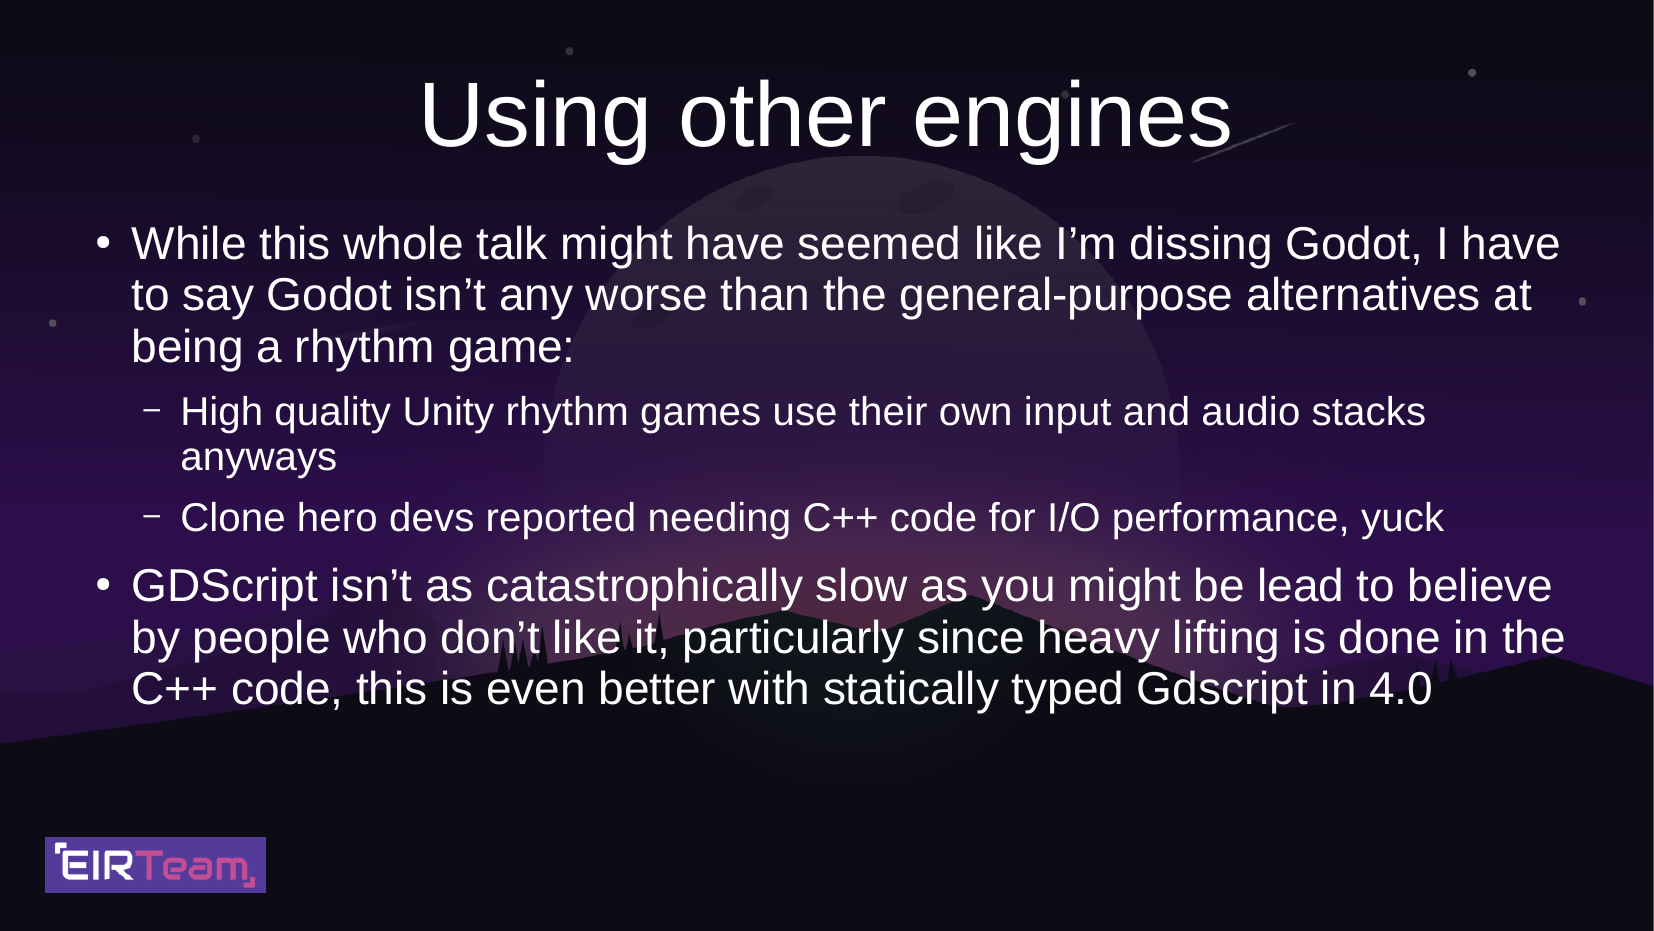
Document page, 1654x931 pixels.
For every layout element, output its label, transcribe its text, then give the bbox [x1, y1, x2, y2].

list While this whole talk might have seemed like I’m dissing Godot, I have to say Godot isn’t any worse than the general-purpose alternatives at being a rhythm game: High quality Unity rhythm games use their own input and audio stacks anyways Clone hero devs reported needing C++ code for I/O performance, yuck GDScript isn’t as catastrophically slow as you might be lead to believe by people who don’t like it, particularly since heavy lifting is done in the C++ code, this is even better with statically typed Gdscript in 4.0 [82, 217, 1571, 758]
title Using other engines [82, 37, 1571, 193]
picture [0, 0, 1654, 931]
